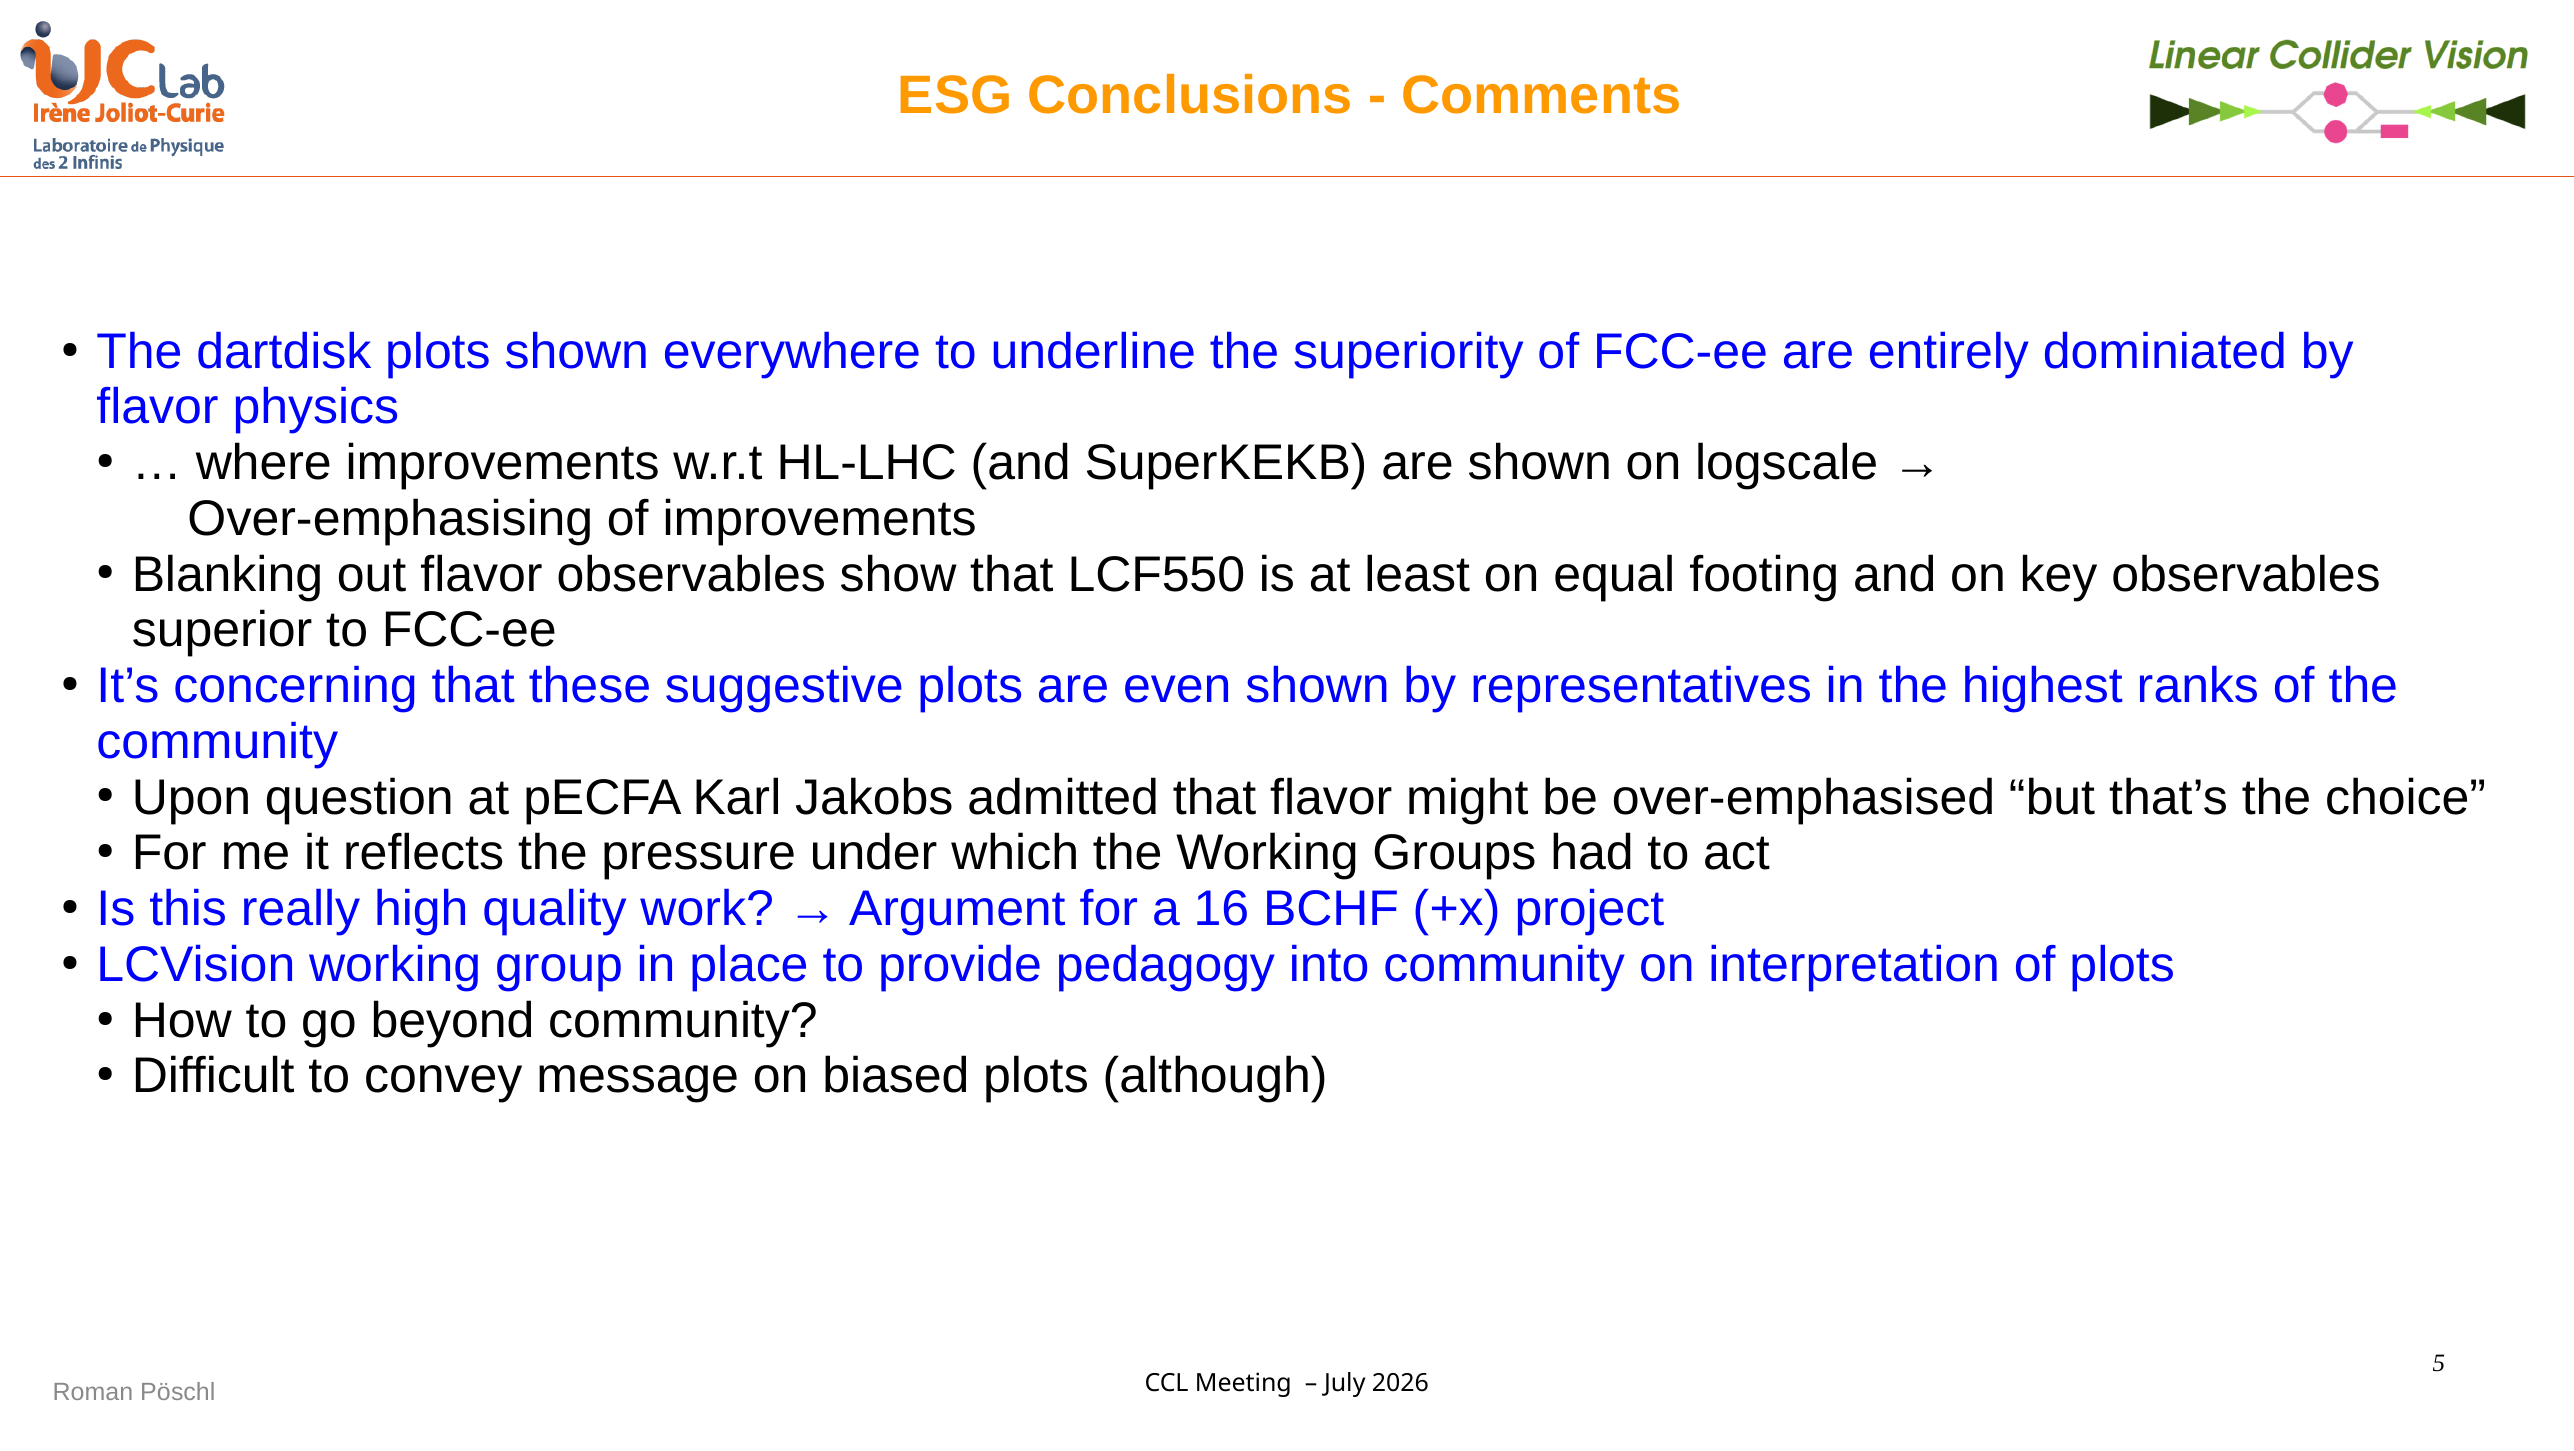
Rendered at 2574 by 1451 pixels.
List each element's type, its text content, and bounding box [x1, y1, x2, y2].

title ESG Conclusions - Comments [132, 29, 2449, 159]
picture [4, 5, 240, 184]
text_box The dartdisk plots shown everywhere to underline the superiority of FCC-ee are entirely dominiated by flavor physics … where improvements w.r.t HL-LHC (and SuperKEKB) are shown on logscale → Over-emphasising of improvements Blanking out flavor observables show that LCF550 is at least on equal footing and on key observables superior to FCC-ee It’s concerning that these suggestive plots are even shown by representatives in the highest ranks of the community Upon question at pECFA Karl Jakobs admitted that flavor might be over-emphasised “but that’s the choice” For me it reflects the pressure under which the Working Groups had to act Is this really high quality work? → Argument for a 16 BCHF (+x) project LCVision working group in place to provide pedagogy into community on interpretation of plots How to go beyond community? Difficult to convey message on biased plots (although) [46, 315, 2503, 1167]
picture [2449, 29, 2538, 150]
